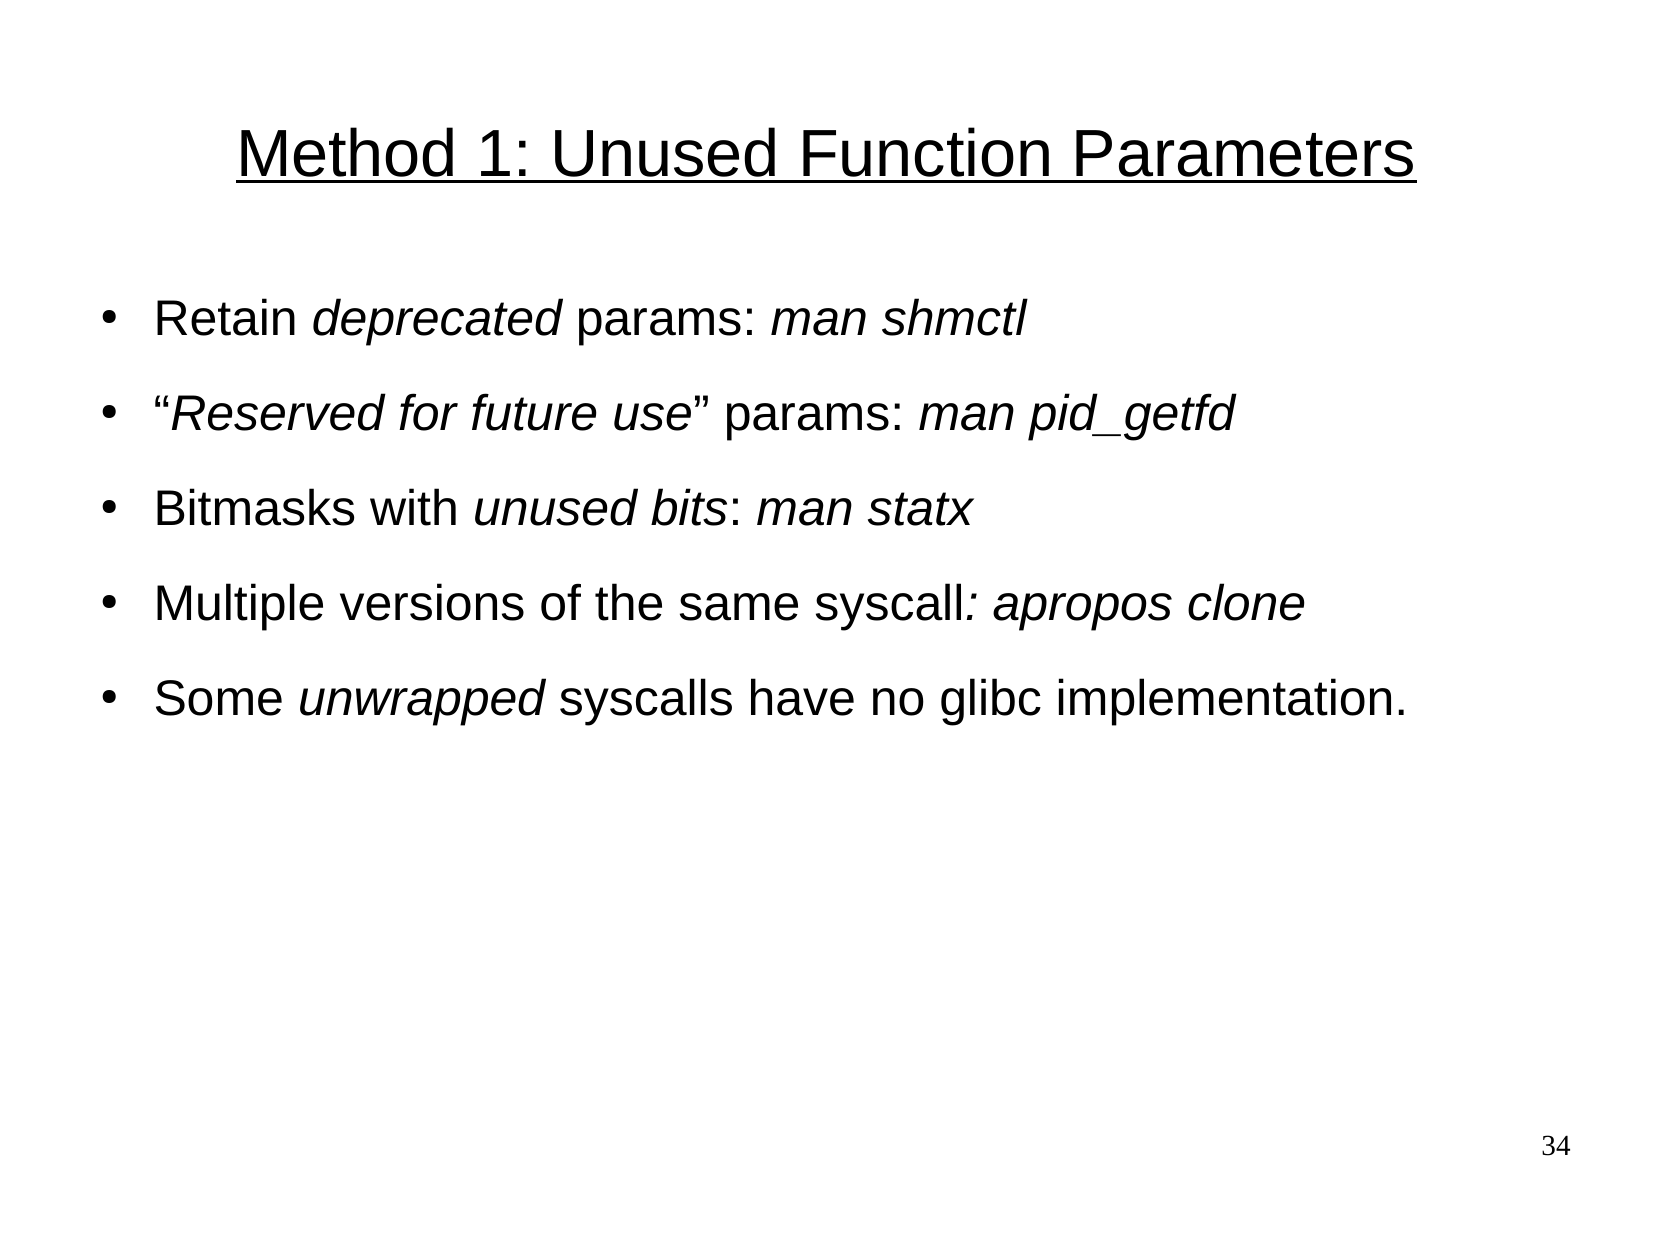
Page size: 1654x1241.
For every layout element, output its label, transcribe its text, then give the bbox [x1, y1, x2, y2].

title Method 1: Unused Function Parameters [82, 49, 1571, 257]
list Retain deprecated params: man shmctl “Reserved for future use” params: man pid_getfd Bitmasks with unused bits: man statx Multiple versions of the same syscall: apropos clone Some unwrapped syscalls have no glibc implementation. [82, 290, 1571, 1010]
